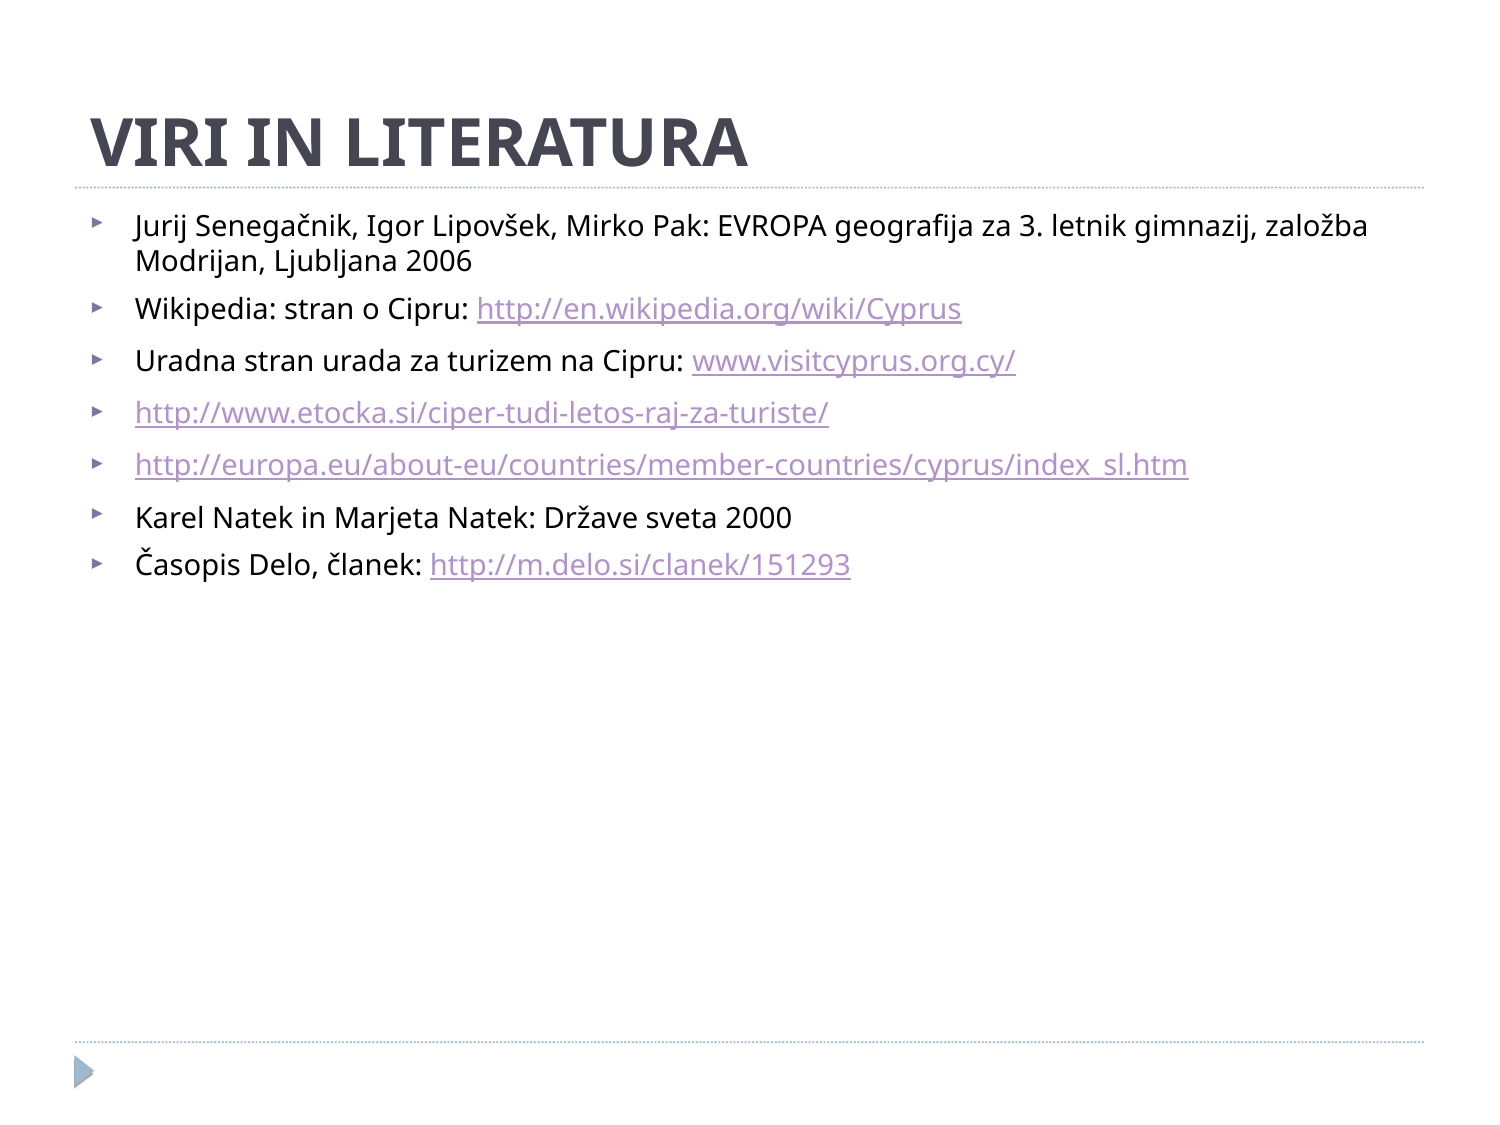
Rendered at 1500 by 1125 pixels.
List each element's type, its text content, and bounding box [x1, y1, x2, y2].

title VIRI IN LITERATURA [75, 24, 1425, 188]
list Jurij Senegačnik, Igor Lipovšek, Mirko Pak: EVROPA geografija za 3. letnik gimnazij, založba Modrijan, Ljubljana 2006 Wikipedia: stran o Cipru: http://en.wikipedia.org/wiki/Cyprus Uradna stran urada za turizem na Cipru: www.visitcyprus.org.cy/ http://www.etocka.si/ciper-tudi-letos-raj-za-turiste/ http://europa.eu/about-eu/countries/member-countries/cyprus/index_sl.htm Karel Natek in Marjeta Natek: Države sveta 2000 Časopis Delo, članek: http://m.delo.si/clanek/151293 [75, 200, 1425, 1010]
